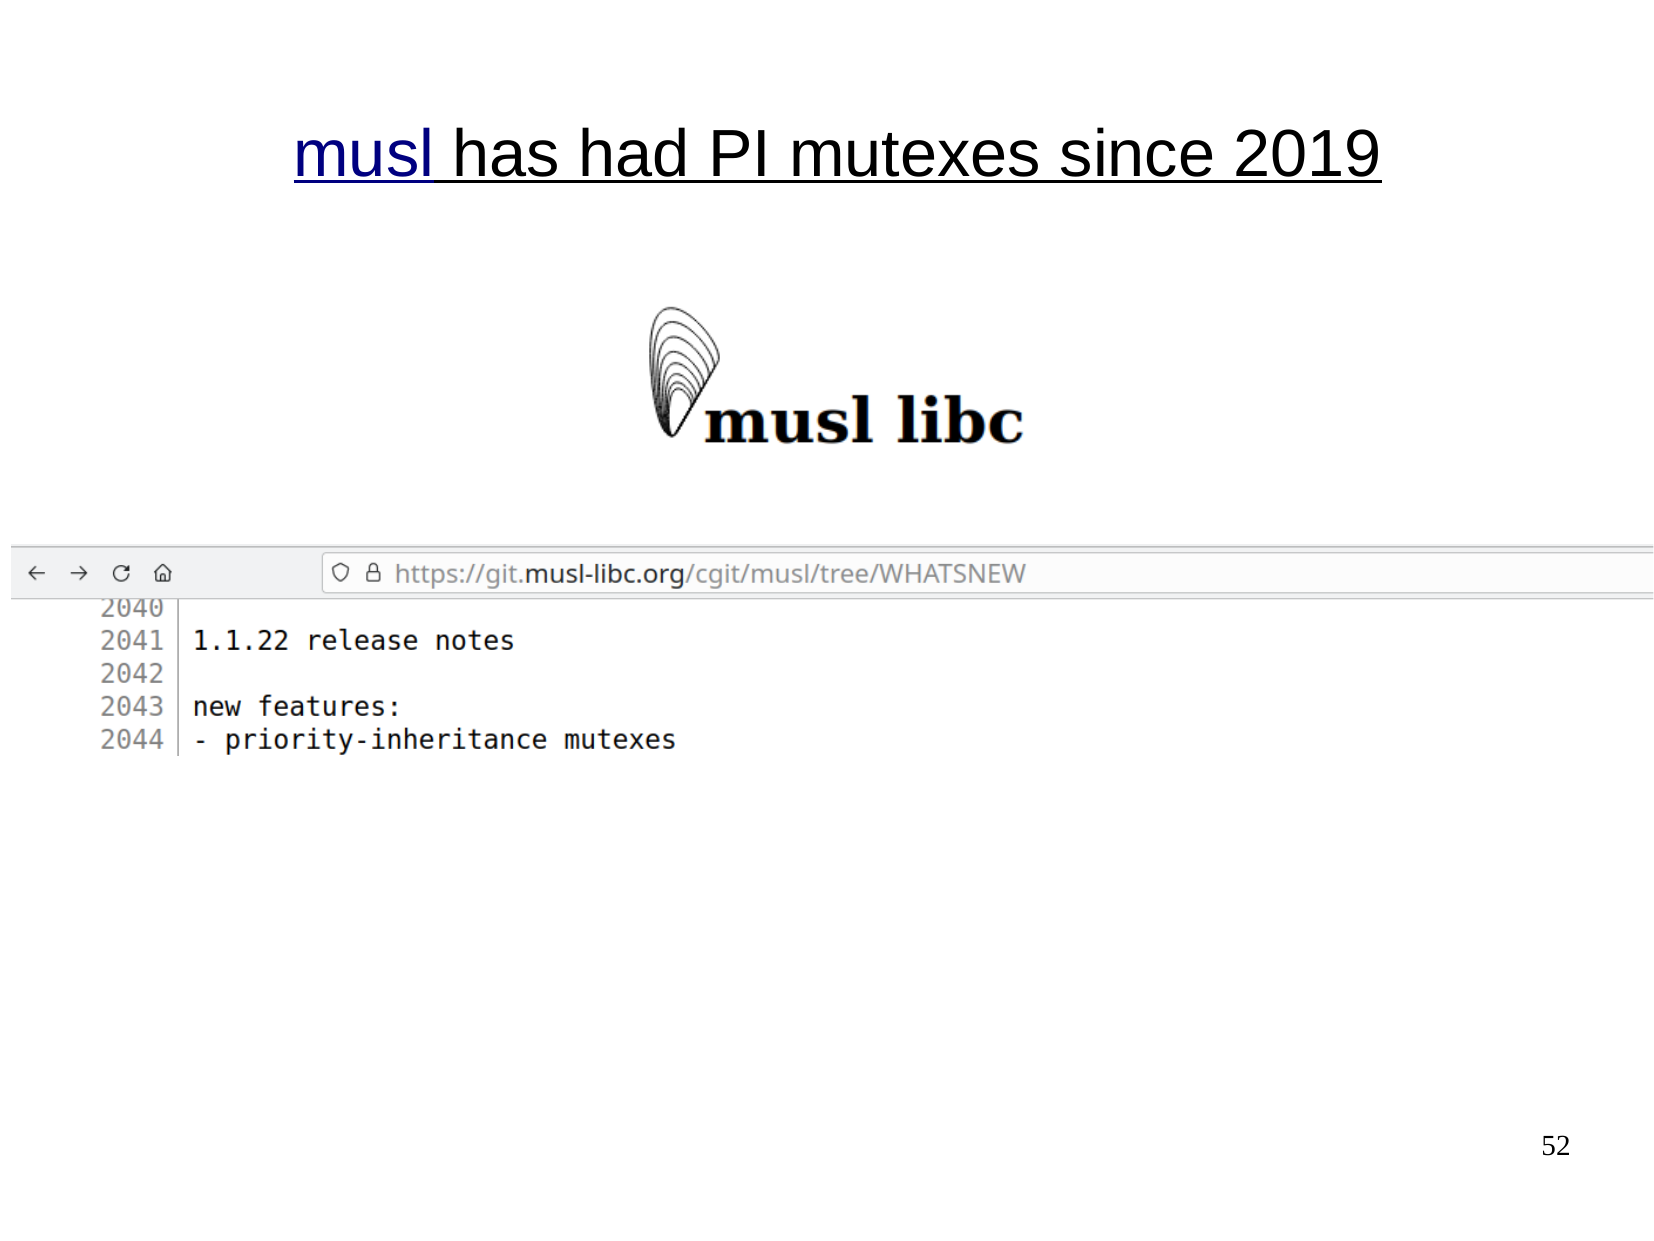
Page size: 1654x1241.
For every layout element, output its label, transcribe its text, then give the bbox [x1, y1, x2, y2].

title musl has had PI mutexes since 2019 [94, 49, 1583, 257]
picture [11, 544, 1654, 756]
picture [487, 268, 1189, 474]
